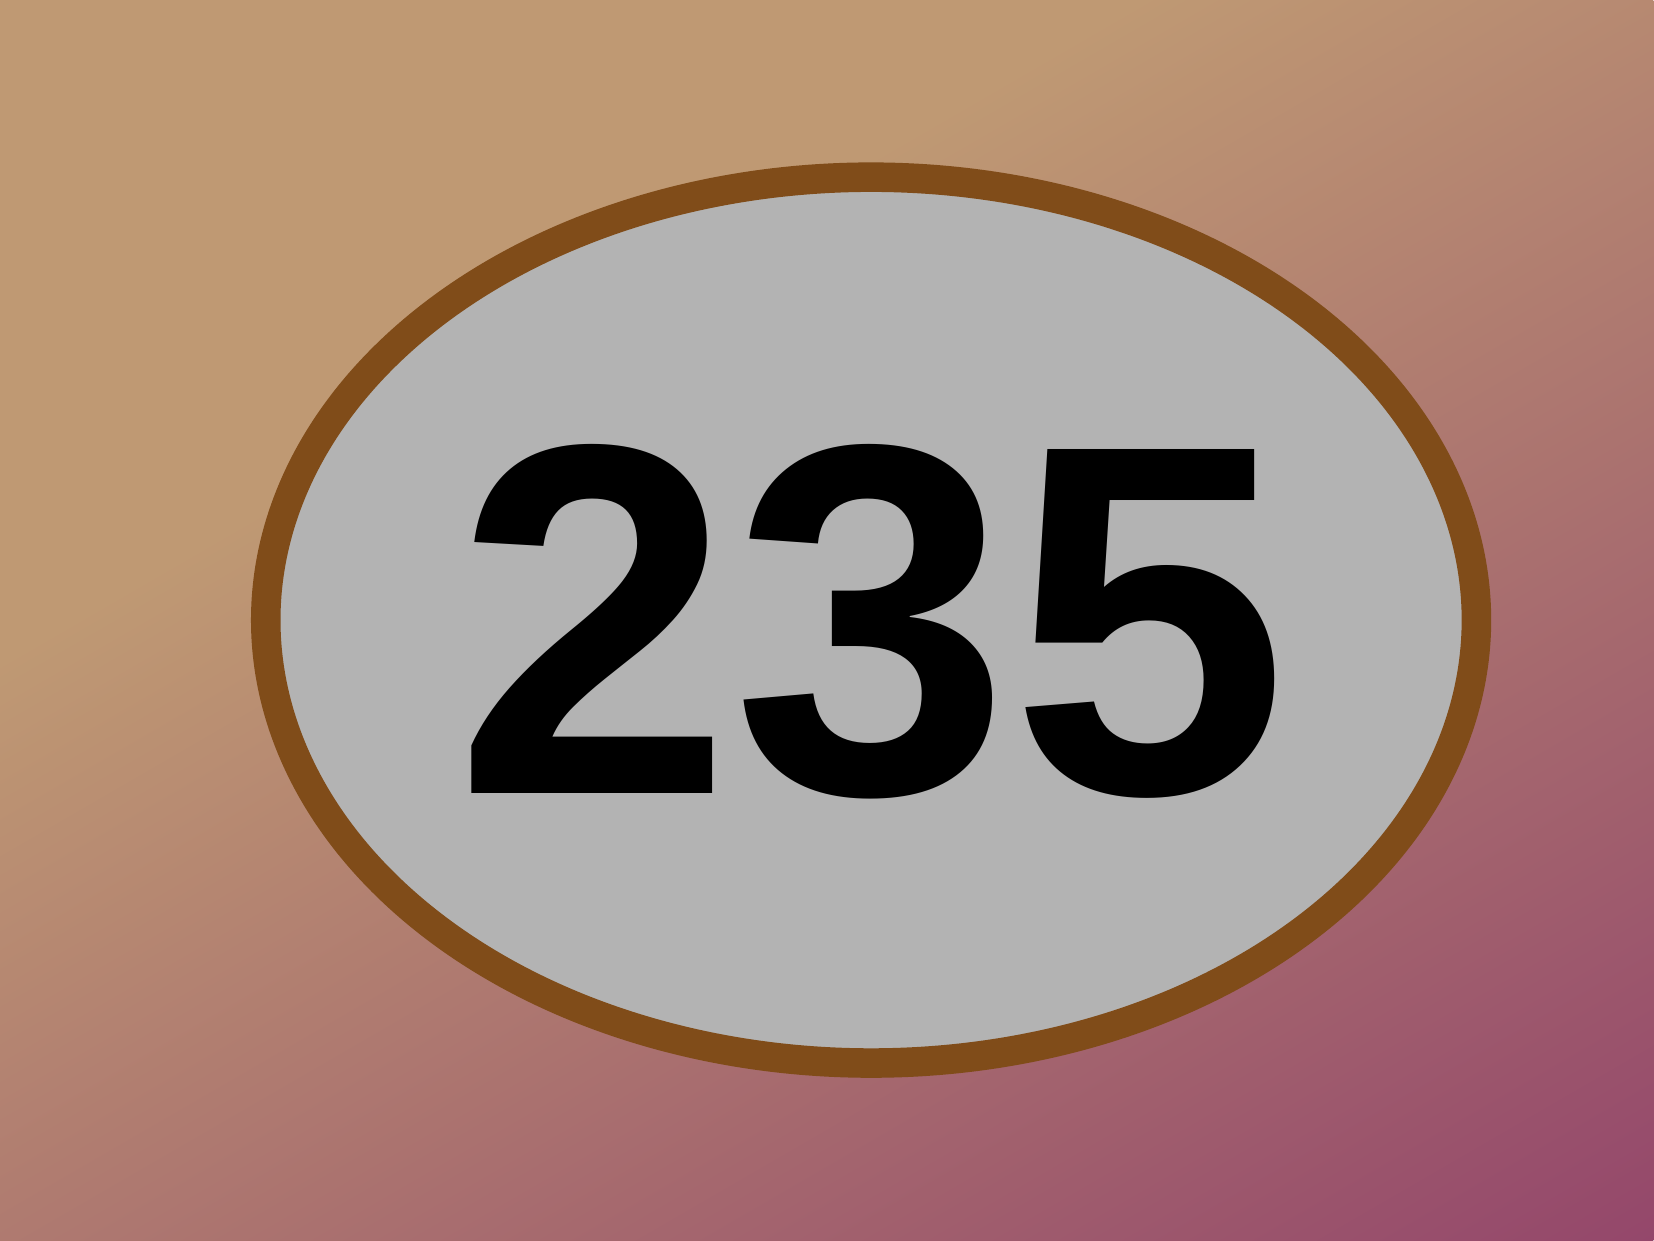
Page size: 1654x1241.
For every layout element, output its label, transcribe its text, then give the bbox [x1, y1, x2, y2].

text_box 235 [265, 177, 1477, 1064]
